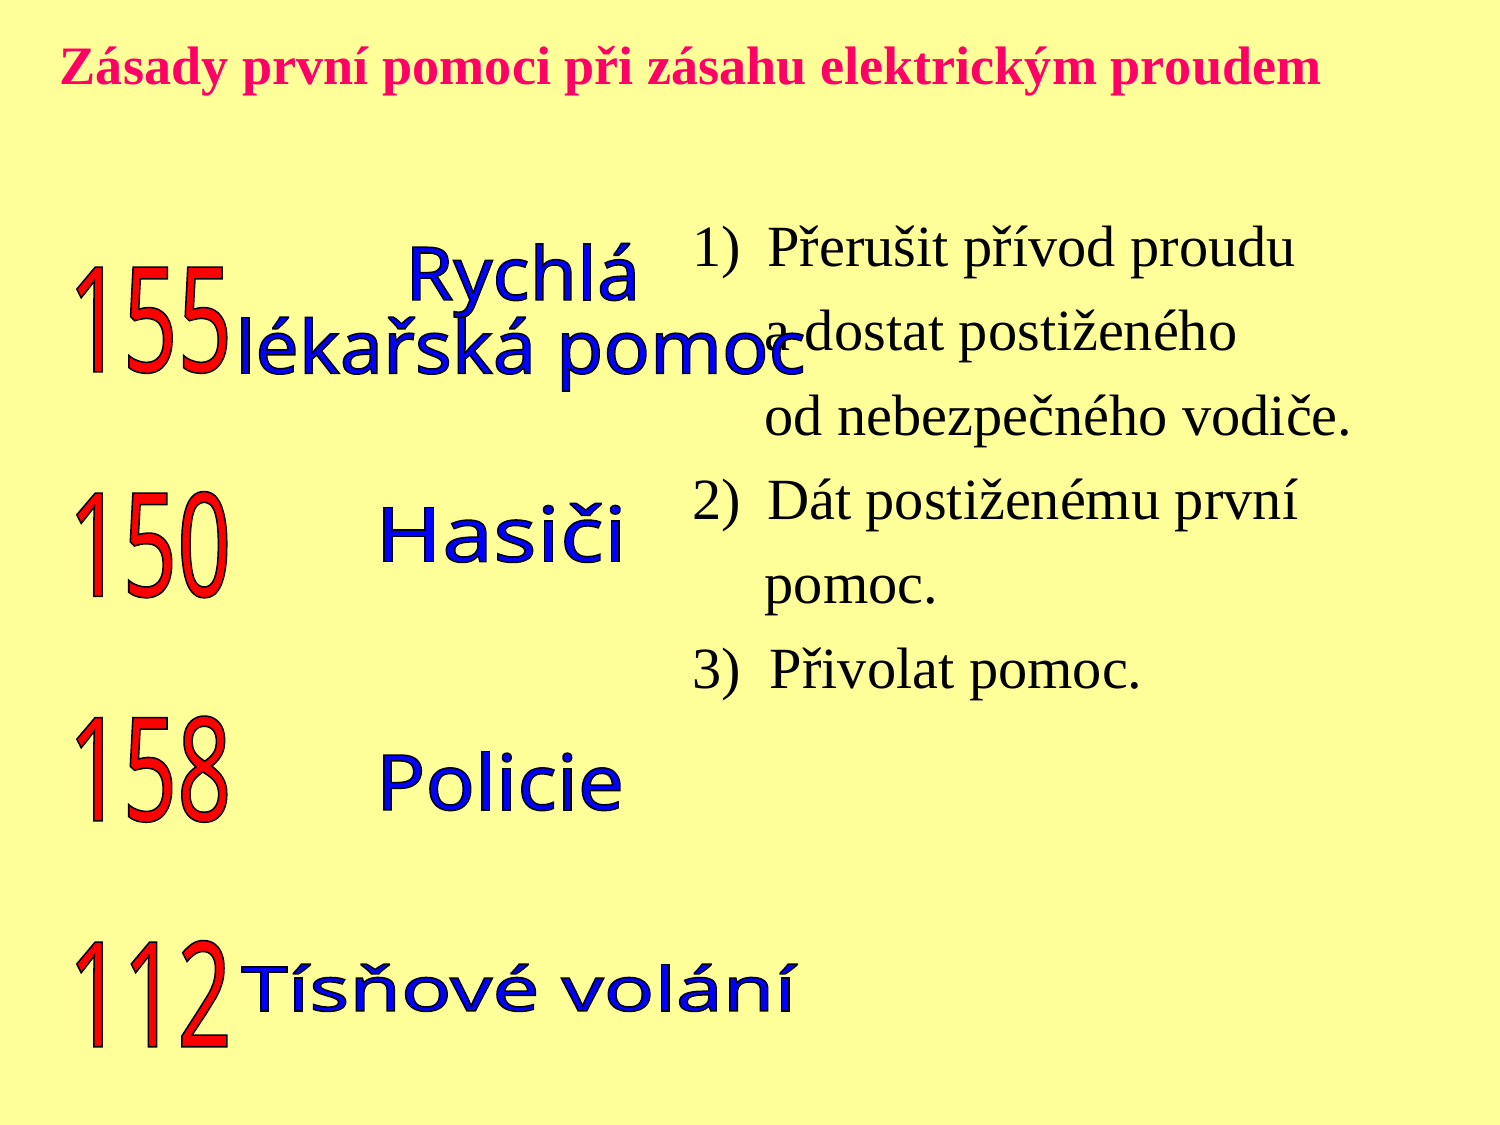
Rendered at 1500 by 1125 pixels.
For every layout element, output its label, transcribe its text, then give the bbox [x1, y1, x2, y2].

text_box 158 [76, 717, 103, 821]
text_box Hasiči [611, 520, 620, 562]
text_box Rychlá lékařská pomoc [389, 333, 414, 374]
text_box Rychlá lékařská pomoc [726, 333, 765, 375]
text_box Tísňové volání [361, 964, 390, 974]
text_box Policie [429, 767, 471, 811]
text_box Policie [503, 768, 511, 810]
text_box 158 [128, 717, 172, 823]
text_box 112 [181, 940, 227, 1047]
text_box Rychlá lékařská pomoc [656, 333, 716, 374]
text_box Hasiči [446, 520, 486, 563]
text_box Tísňové volání [679, 977, 717, 1012]
text_box Zásady první pomoci při zásahu elektrickým proudem [45, 22, 1490, 103]
text_box 155 [76, 267, 103, 372]
text_box Tísňové volání [242, 967, 287, 1011]
text_box Hasiči [570, 503, 602, 516]
text_box Rychlá lékařská pomoc [772, 333, 804, 375]
text_box 158 [181, 716, 227, 823]
text_box Rychlá lékařská pomoc [496, 259, 528, 301]
text_box Hasiči [497, 519, 533, 563]
text_box Tísňové volání [608, 977, 650, 1012]
text_box Tísňové volání [729, 977, 768, 1011]
text_box Hasiči [544, 520, 553, 562]
text_box Tísňové volání [405, 977, 448, 1012]
text_box Hasiči [383, 507, 434, 562]
text_box Rychlá lékařská pomoc [453, 260, 493, 374]
text_box Tísňové volání [497, 977, 536, 1012]
text_box Rychlá lékařská pomoc [583, 243, 591, 300]
text_box Rychlá lékařská pomoc [343, 333, 377, 375]
text_box 150 [76, 493, 103, 597]
text_box Policie [563, 768, 571, 810]
text_box Rychlá lékařská pomoc [305, 317, 340, 374]
text_box Hasiči [564, 520, 601, 563]
text_box 155 [183, 267, 227, 374]
text_box Policie [582, 767, 620, 811]
text_box Tísňové volání [449, 978, 493, 1011]
text_box Přerušit přívod proudu a dostat postiženého od nebezpečného vodiče. Dát postiženému první pomoc. 3) Přivolat pomoc. [677, 199, 1500, 708]
text_box Rychlá lékařská pomoc [562, 333, 600, 392]
text_box Policie [383, 755, 422, 810]
text_box Tísňové volání [294, 978, 303, 1011]
text_box 150 [128, 493, 172, 598]
text_box Tísňové volání [356, 977, 395, 1011]
text_box 112 [76, 942, 103, 1047]
text_box Tísňové volání [661, 964, 669, 1011]
text_box Tísňové volání [561, 978, 604, 1011]
text_box Policie [521, 767, 555, 811]
text_box 155 [128, 267, 173, 374]
text_box Rychlá lékařská pomoc [536, 243, 571, 300]
text_box Policie [482, 751, 490, 810]
text_box 150 [181, 491, 227, 598]
text_box Rychlá lékařská pomoc [259, 333, 295, 375]
text_box Rychlá lékařská pomoc [496, 333, 530, 375]
text_box Rychlá lékařská pomoc [600, 259, 635, 301]
text_box Rychlá lékařská pomoc [412, 247, 453, 300]
text_box Tísňové volání [313, 977, 346, 1012]
text_box 112 [131, 942, 157, 1047]
text_box Rychlá lékařská pomoc [418, 333, 449, 375]
text_box Rychlá lékařská pomoc [607, 333, 646, 375]
